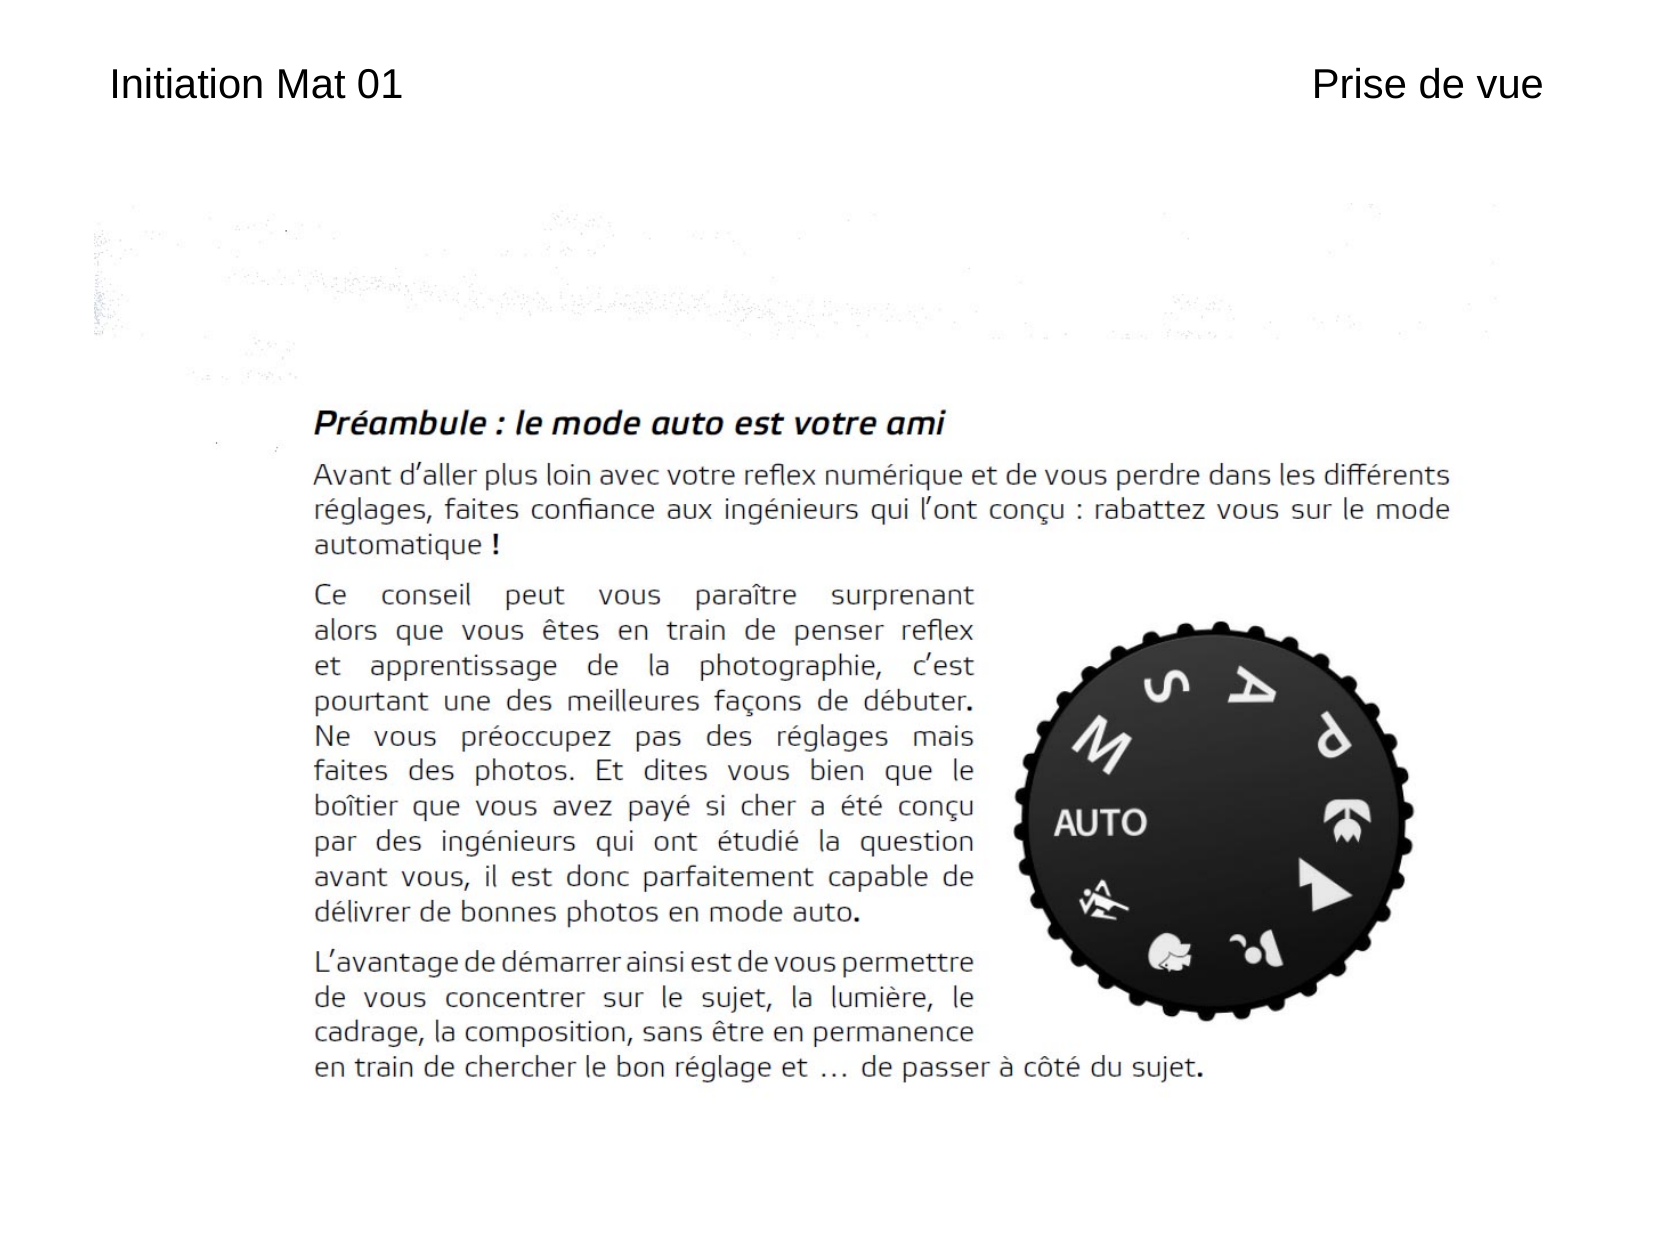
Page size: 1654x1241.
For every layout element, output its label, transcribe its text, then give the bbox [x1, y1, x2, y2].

title Initiation Mat 01 Prise de vue [82, 49, 1571, 119]
picture [94, 203, 1562, 1241]
